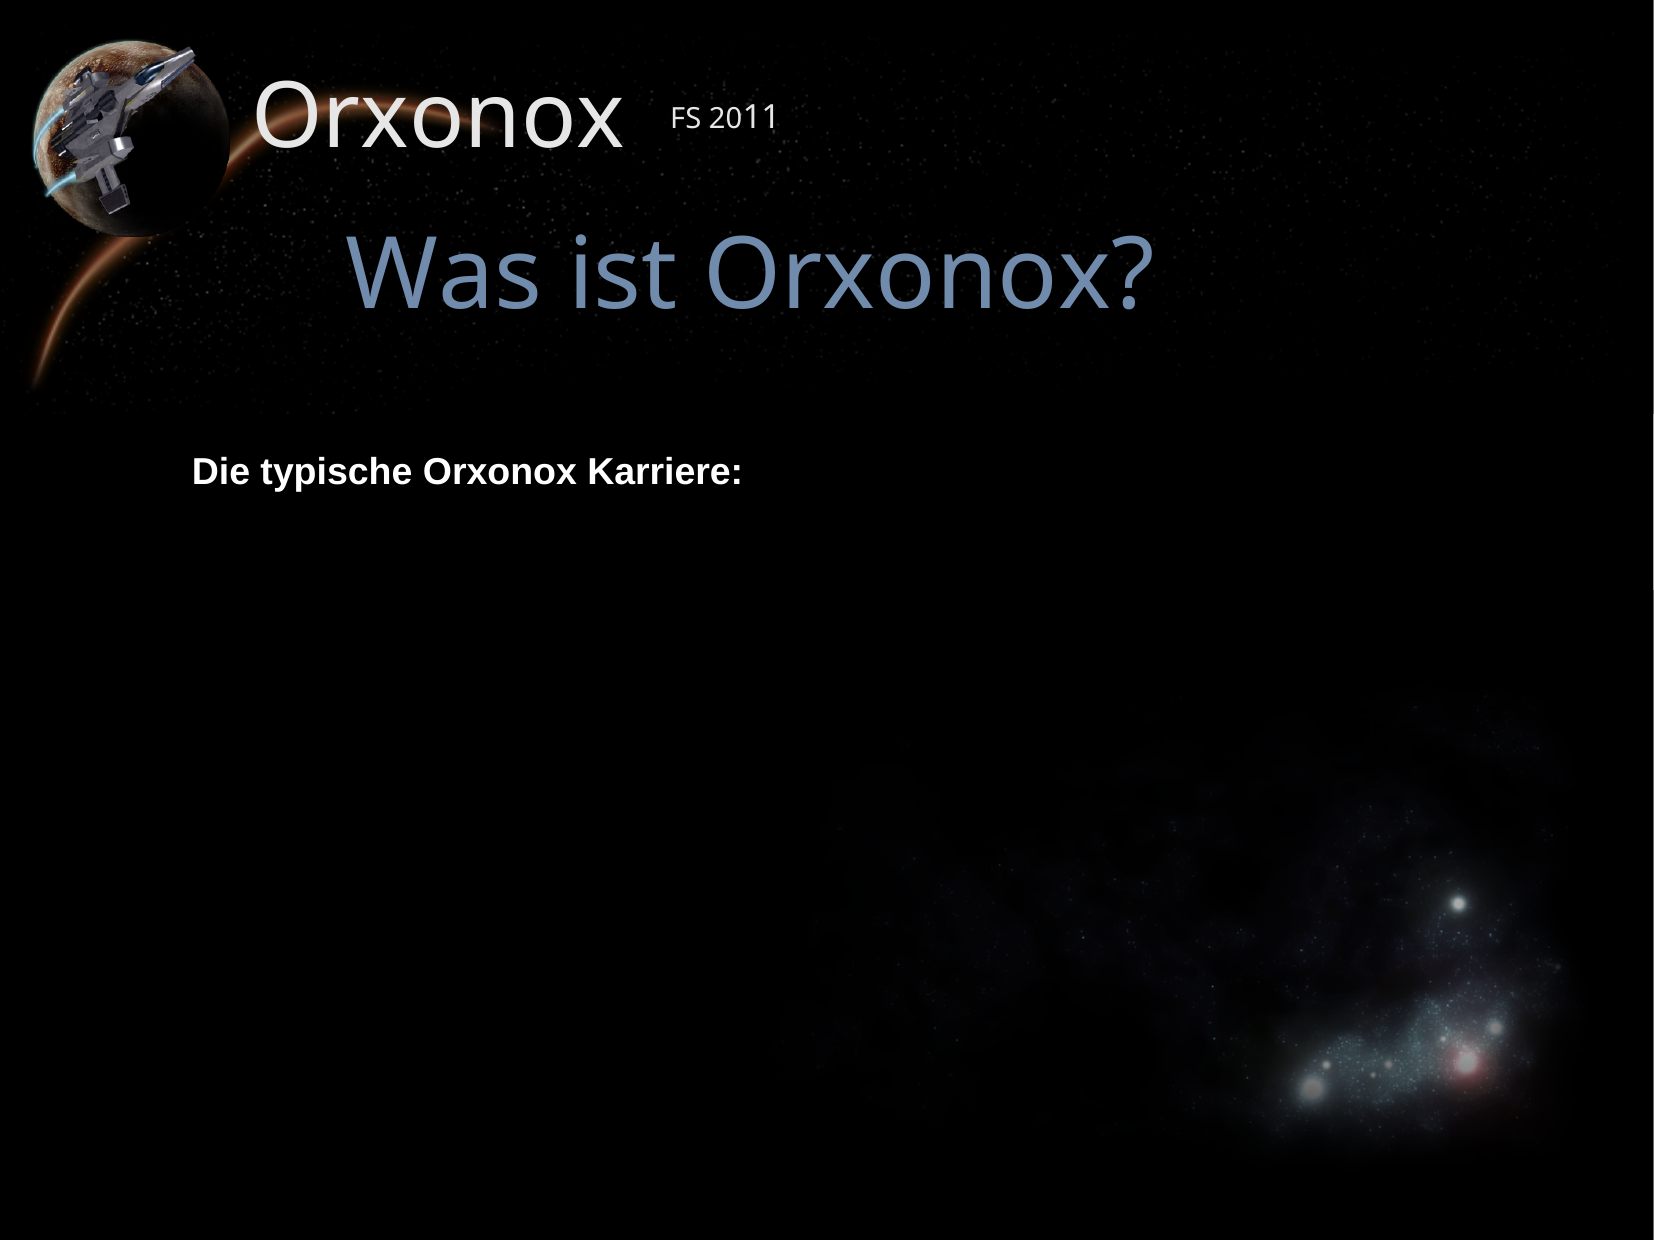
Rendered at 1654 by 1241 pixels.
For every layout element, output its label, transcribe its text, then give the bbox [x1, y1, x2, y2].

text_box Die typische Orxonox Karriere: [177, 442, 1329, 500]
text_box Was ist Orxonox? [330, 194, 1306, 410]
picture [354, 590, 1654, 1240]
picture [0, 0, 1654, 521]
